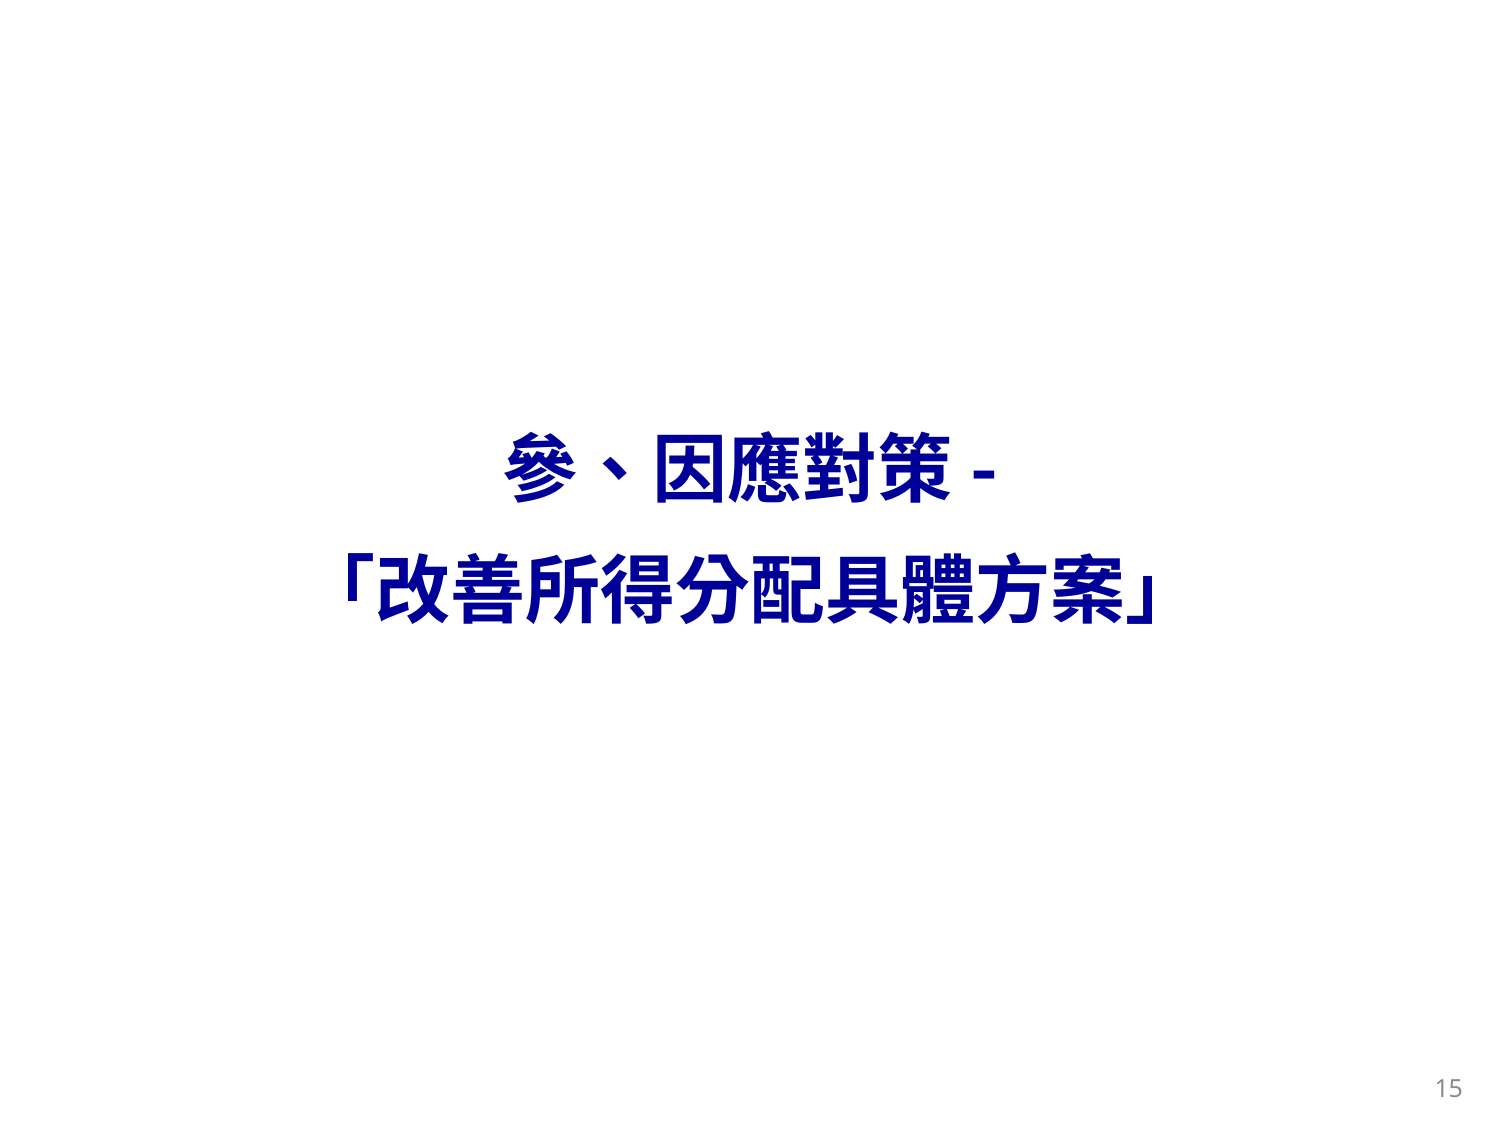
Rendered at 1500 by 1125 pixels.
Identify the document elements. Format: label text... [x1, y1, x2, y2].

slide_number <編號> [1128, 1059, 1478, 1120]
list 參、因應對策- 「改善所得分配具體方案」 [53, 420, 1447, 646]
